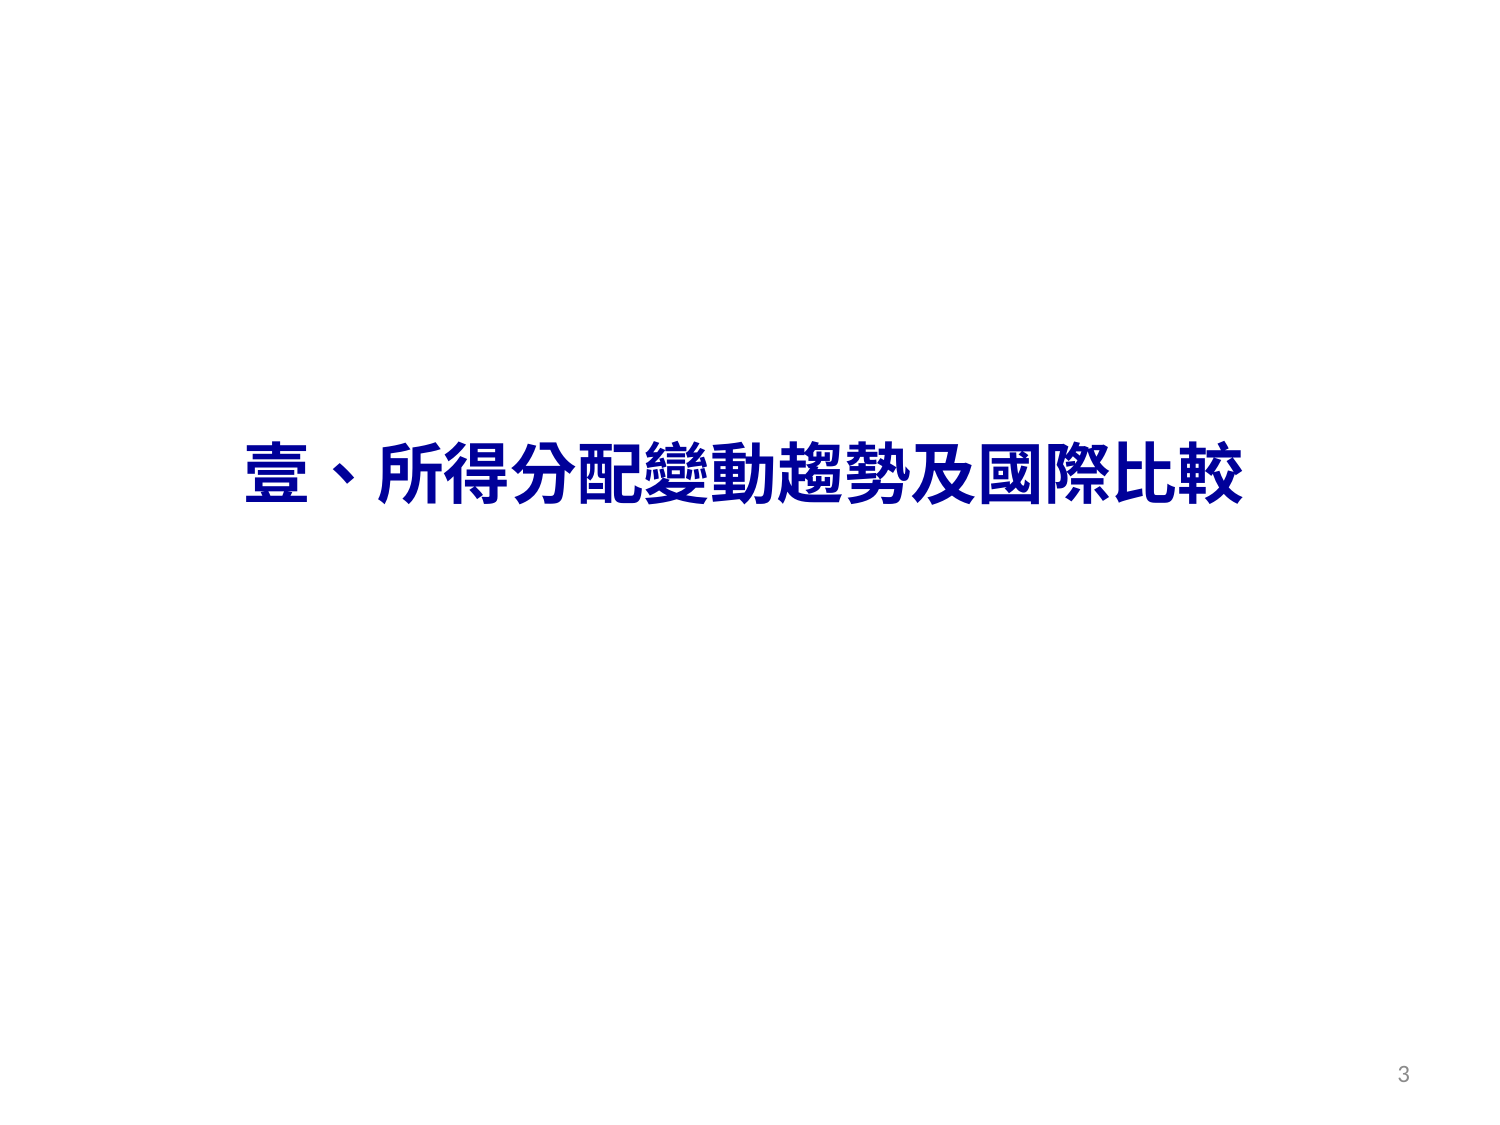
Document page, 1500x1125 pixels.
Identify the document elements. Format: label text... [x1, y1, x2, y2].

slide_number <編號> [1074, 1042, 1425, 1103]
list 壹、所得分配變動趨勢及國際比較 [135, 420, 1353, 1125]
